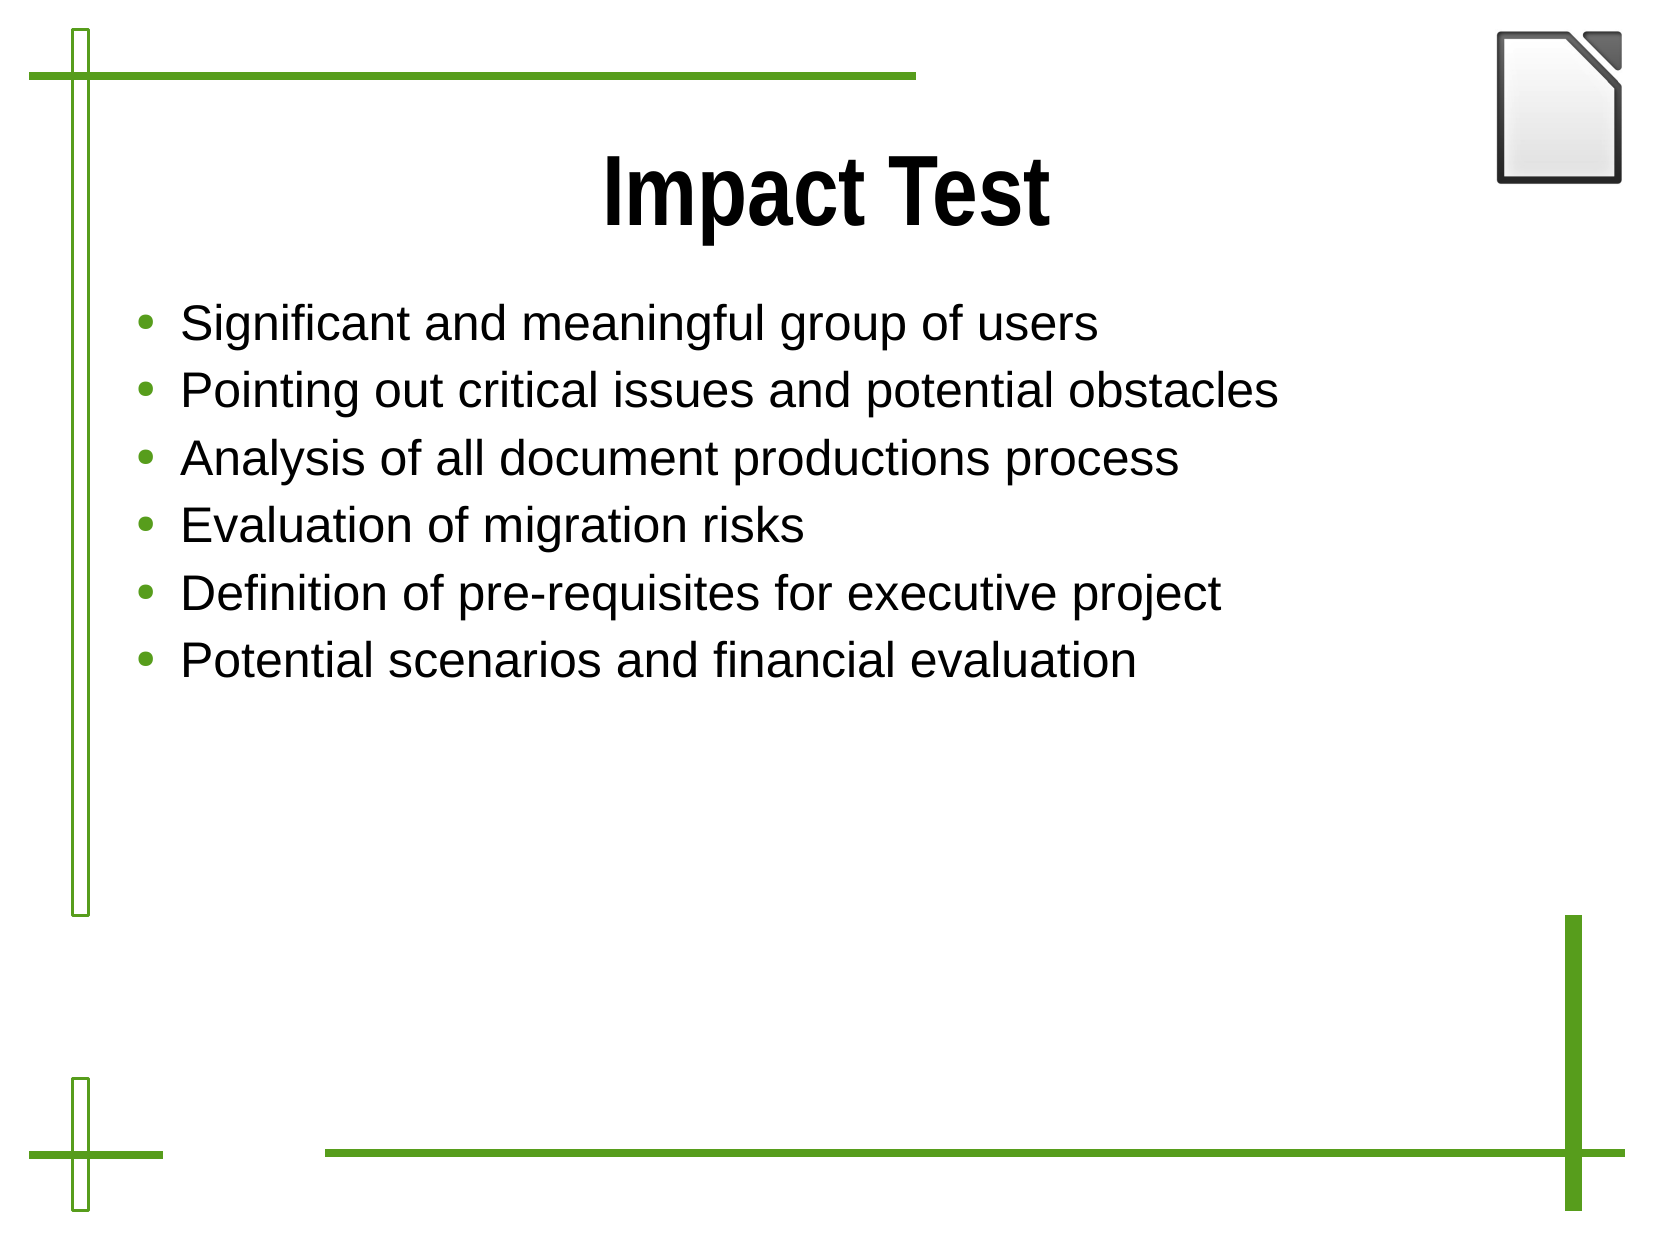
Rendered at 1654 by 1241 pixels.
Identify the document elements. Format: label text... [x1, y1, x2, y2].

title Impact Test [118, 118, 1536, 260]
list Significant and meaningful group of users Pointing out critical issues and potential obstacles Analysis of all document productions process Evaluation of migration risks Definition of pre-requisites for executive project Potential scenarios and financial evaluation [118, 295, 1536, 1123]
picture [1494, 29, 1624, 186]
